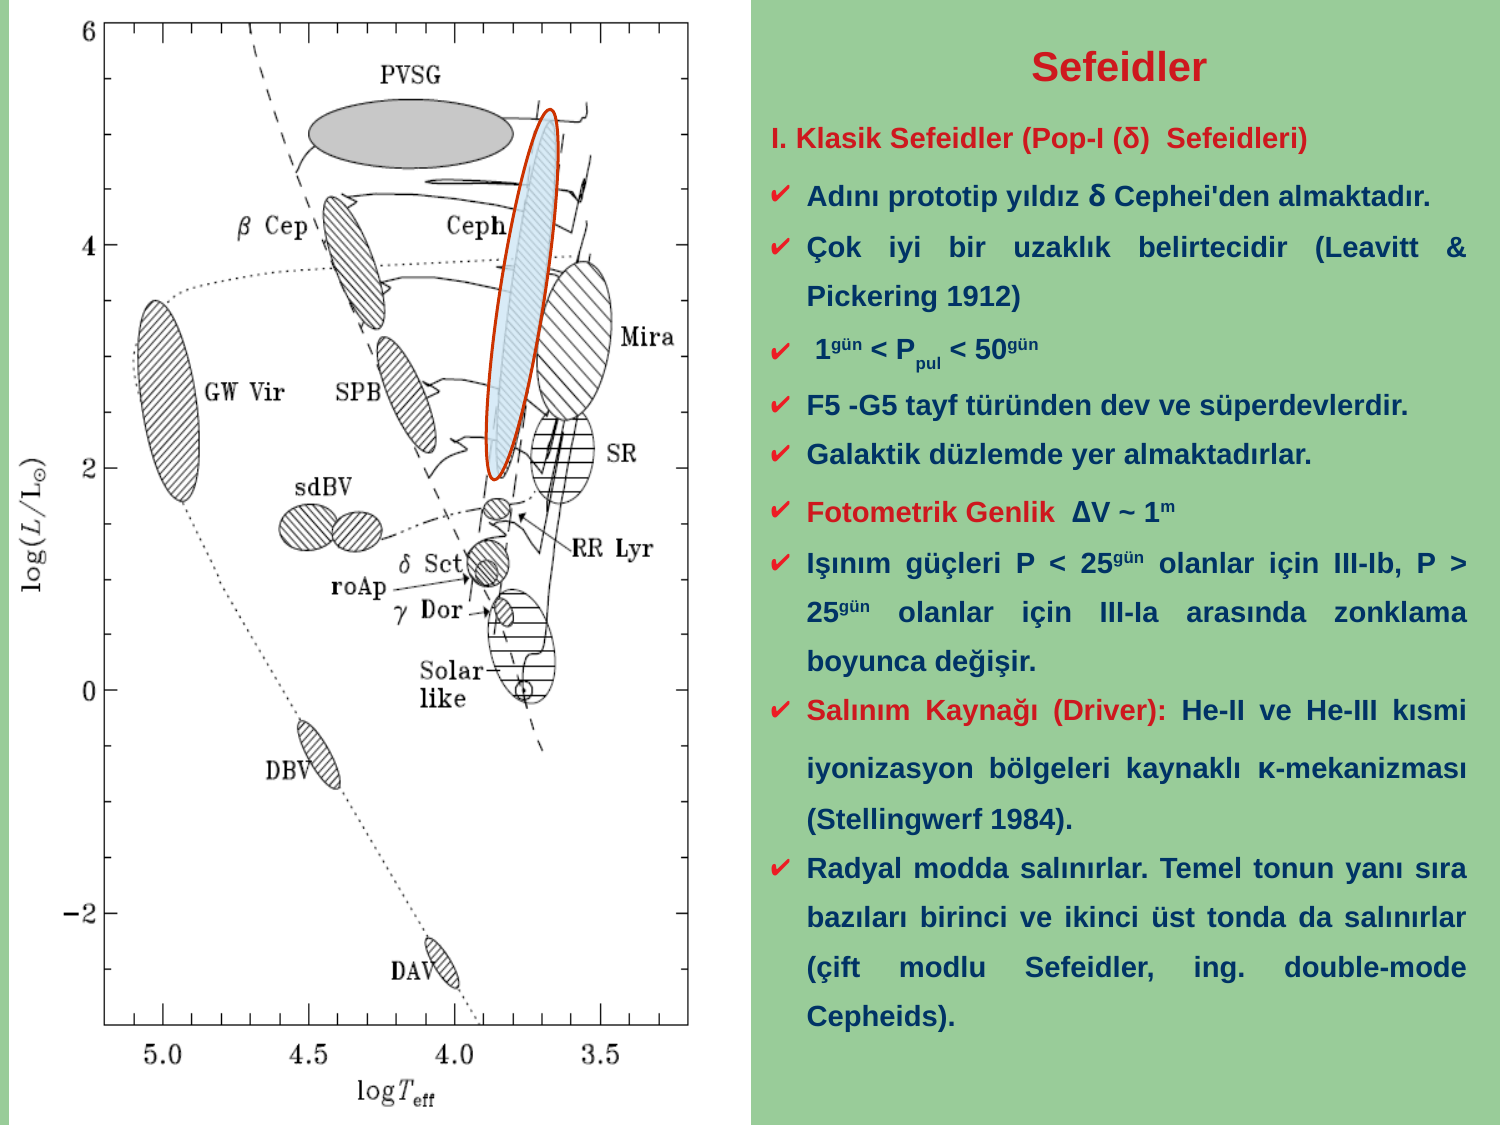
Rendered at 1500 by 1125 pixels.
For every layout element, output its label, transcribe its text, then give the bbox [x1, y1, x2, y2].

text_box [486, 109, 559, 480]
text_box Sefeidler I. Klasik Sefeidler (Pop-I (δ) Sefeidleri) Adını prototip yıldız δ Cephei'den almaktadır. Çok iyi bir uzaklık belirtecidir (Leavitt & Pickering 1912) 1gün < Ppul < 50gün F5 -G5 tayf türünden dev ve süperdevlerdir. Galaktik düzlemde yer almaktadırlar. Fotometrik Genlik ΔV ~ 1m Işınım güçleri P < 25gün olanlar için III-Ib, P > 25gün olanlar için III-Ia arasında zonklama boyunca değişir. Salınım Kaynağı (Driver): He-II ve He-III kısmi iyonizasyon bölgeleri kaynaklı κ-mekanizması (Stellingwerf 1984). Radyal modda salınırlar. Temel tonun yanı sıra bazıları birinci ve ikinci üst tonda da salınırlar (çift modlu Sefeidler, ing. double-mode Cepheids). [756, 35, 1483, 1116]
picture [9, 0, 751, 1125]
